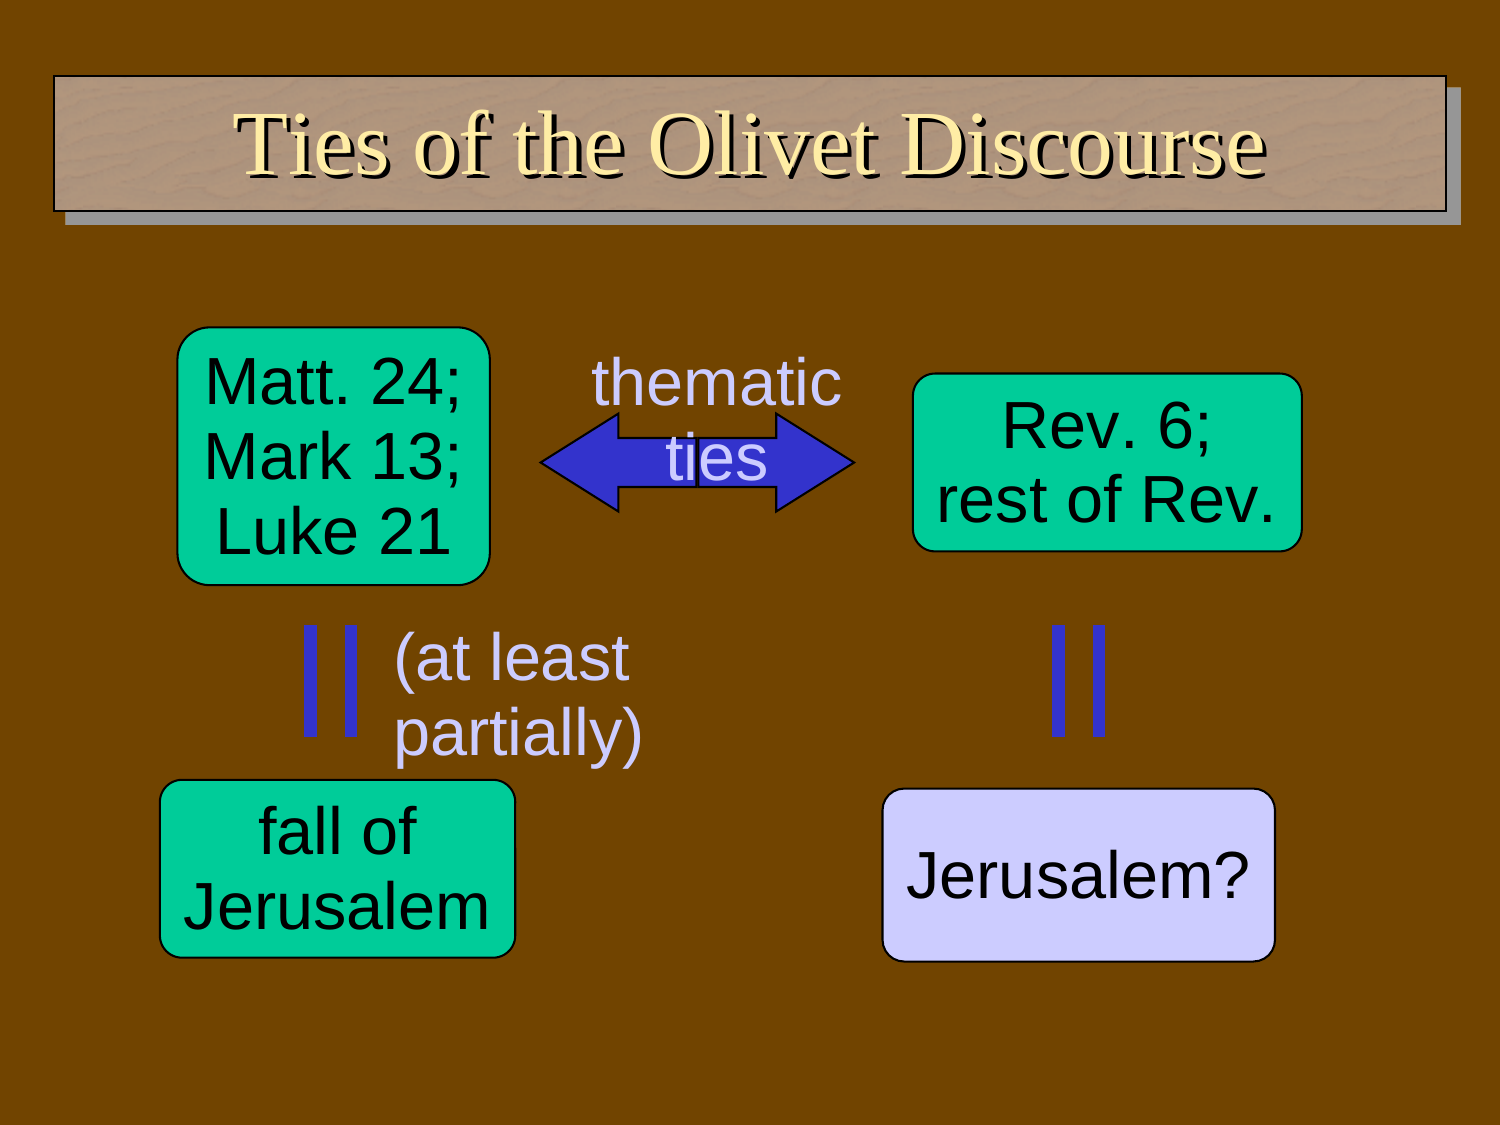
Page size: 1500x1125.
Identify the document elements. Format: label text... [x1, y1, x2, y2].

text_box Rev. 6; rest of Rev. [912, 373, 1302, 552]
text_box [776, 503, 790, 512]
text_box (at least partially) [378, 612, 881, 778]
text_box [604, 503, 619, 512]
text_box thematic ties [552, 337, 882, 503]
text_box fall of Jerusalem [159, 779, 516, 958]
text_box [540, 455, 552, 470]
picture [55, 77, 1445, 210]
text_box Jerusalem? [882, 788, 1276, 962]
title Ties of the Olivet Discourse [65, 85, 1435, 203]
text_box Matt. 24; Mark 13; Luke 21 [177, 327, 490, 586]
